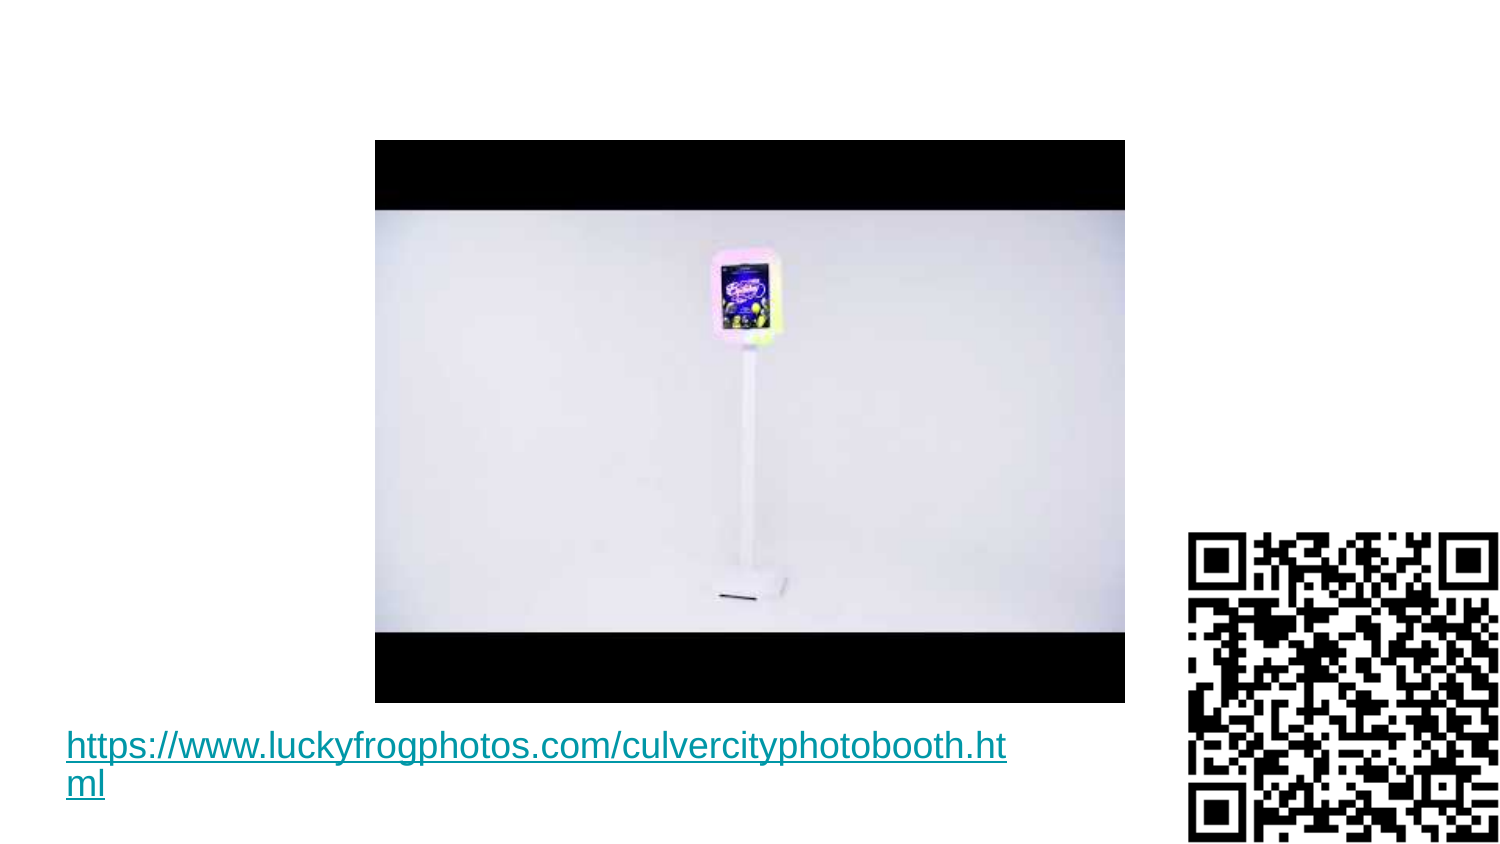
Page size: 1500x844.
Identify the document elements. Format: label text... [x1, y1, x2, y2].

list https://www.luckyfrogphotos.com/culvercityphotobooth.html [51, 694, 1036, 794]
picture [375, 140, 1125, 704]
picture [1187, 531, 1500, 844]
